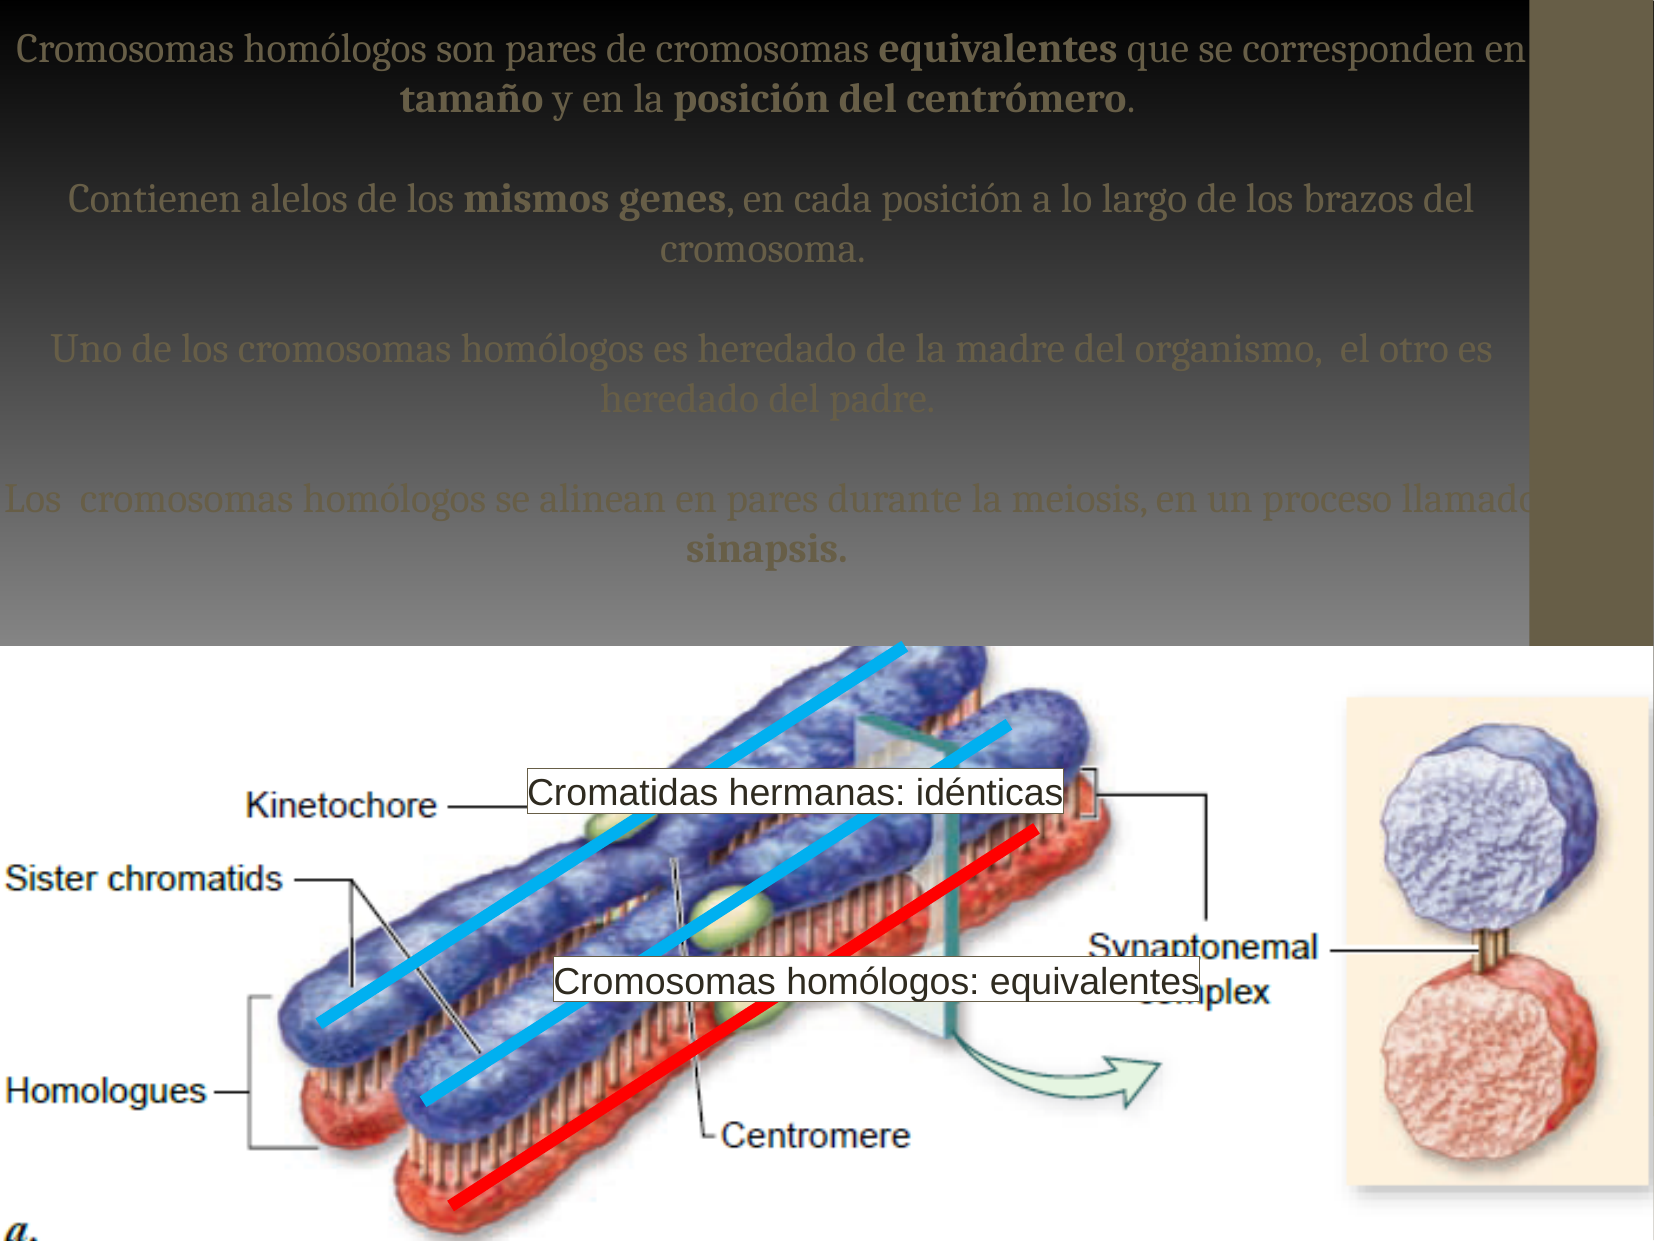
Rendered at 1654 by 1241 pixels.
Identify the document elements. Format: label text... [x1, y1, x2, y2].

picture [0, 646, 1654, 1241]
text_box Cromosomas homólogos: equivalentes [553, 956, 1200, 1002]
text_box Cromatidas hermanas: idénticas [527, 768, 1064, 814]
title Cromosomas homólogos son pares de cromosomas equivalentes que se corresponden en tamaño y en la posición del centrómero. Contienen alelos de los mismos genes, en cada posición a lo largo de los brazos del cromosoma. Uno de los cromosomas homólogos es heredado de la madre del organismo, el otro es heredado del padre. Los cromosomas homólogos se alinean en pares durante la meiosis, en un proceso llamado sinapsis. [0, 21, 1543, 646]
